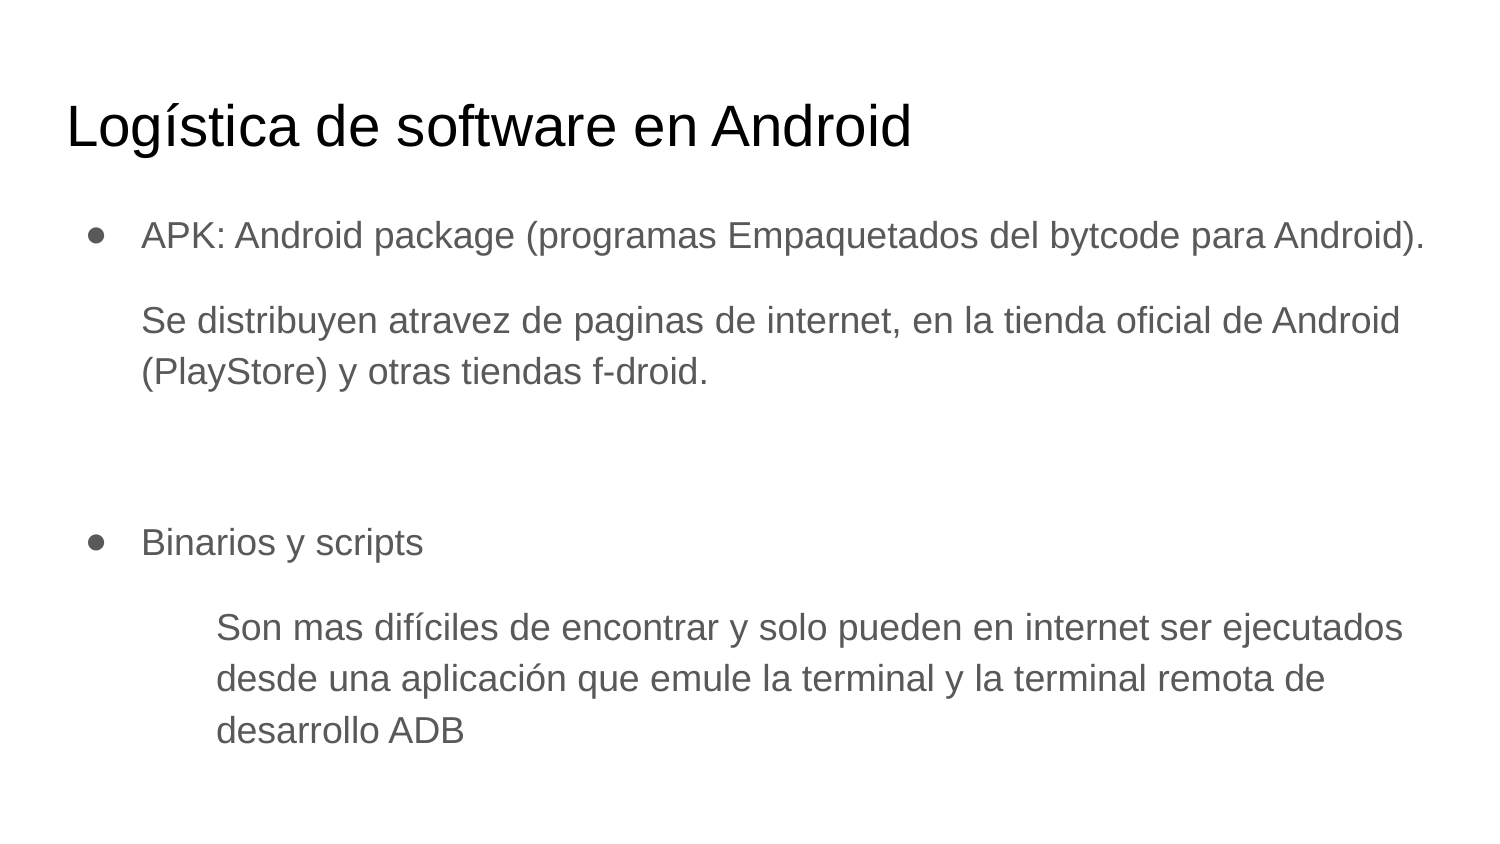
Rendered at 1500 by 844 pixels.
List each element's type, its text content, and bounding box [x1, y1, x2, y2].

list APK: Android package (programas Empaquetados del bytcode para Android). Se distribuyen atravez de paginas de internet, en la tienda oficial de Android (PlayStore) y otras tiendas f-droid. Binarios y scripts Son mas difíciles de encontrar y solo pueden en internet ser ejecutados desde una aplicación que emule la terminal y la terminal remota de desarrollo ADB [51, 189, 1449, 750]
title Logística de software en Android [51, 72, 1449, 167]
